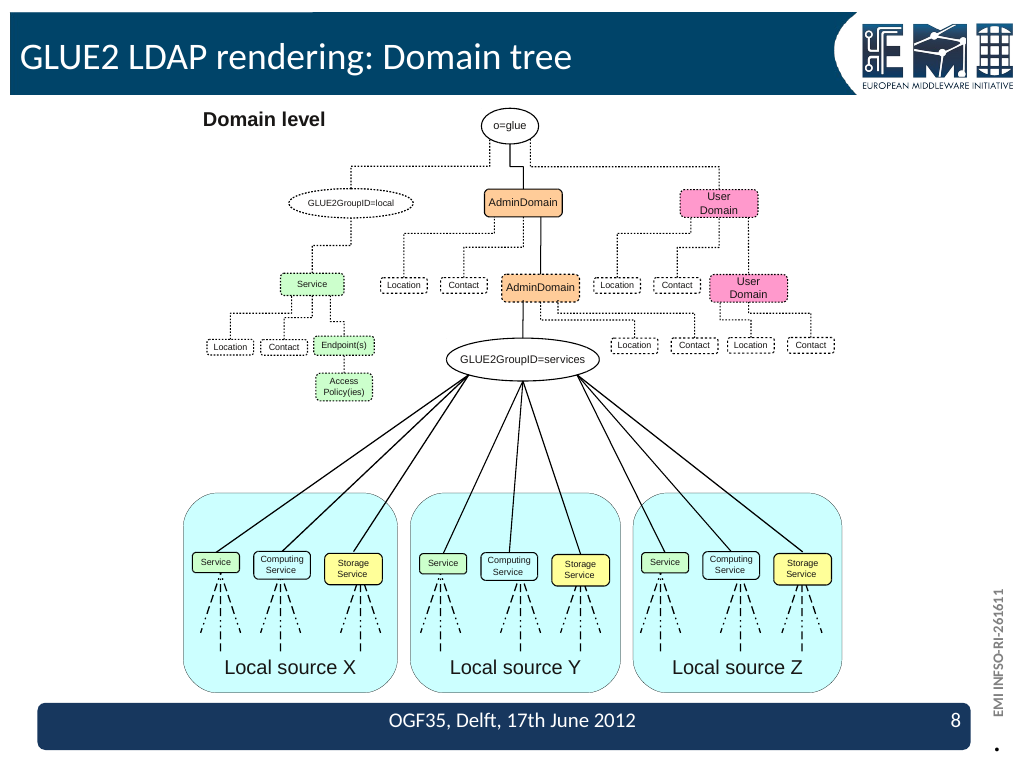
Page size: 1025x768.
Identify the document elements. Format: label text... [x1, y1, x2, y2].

picture [863, 23, 1013, 89]
title GLUE2 LDAP rendering: Domain tree [19, 6, 863, 113]
picture [9, 12, 16, 95]
chart [147, 66, 857, 711]
